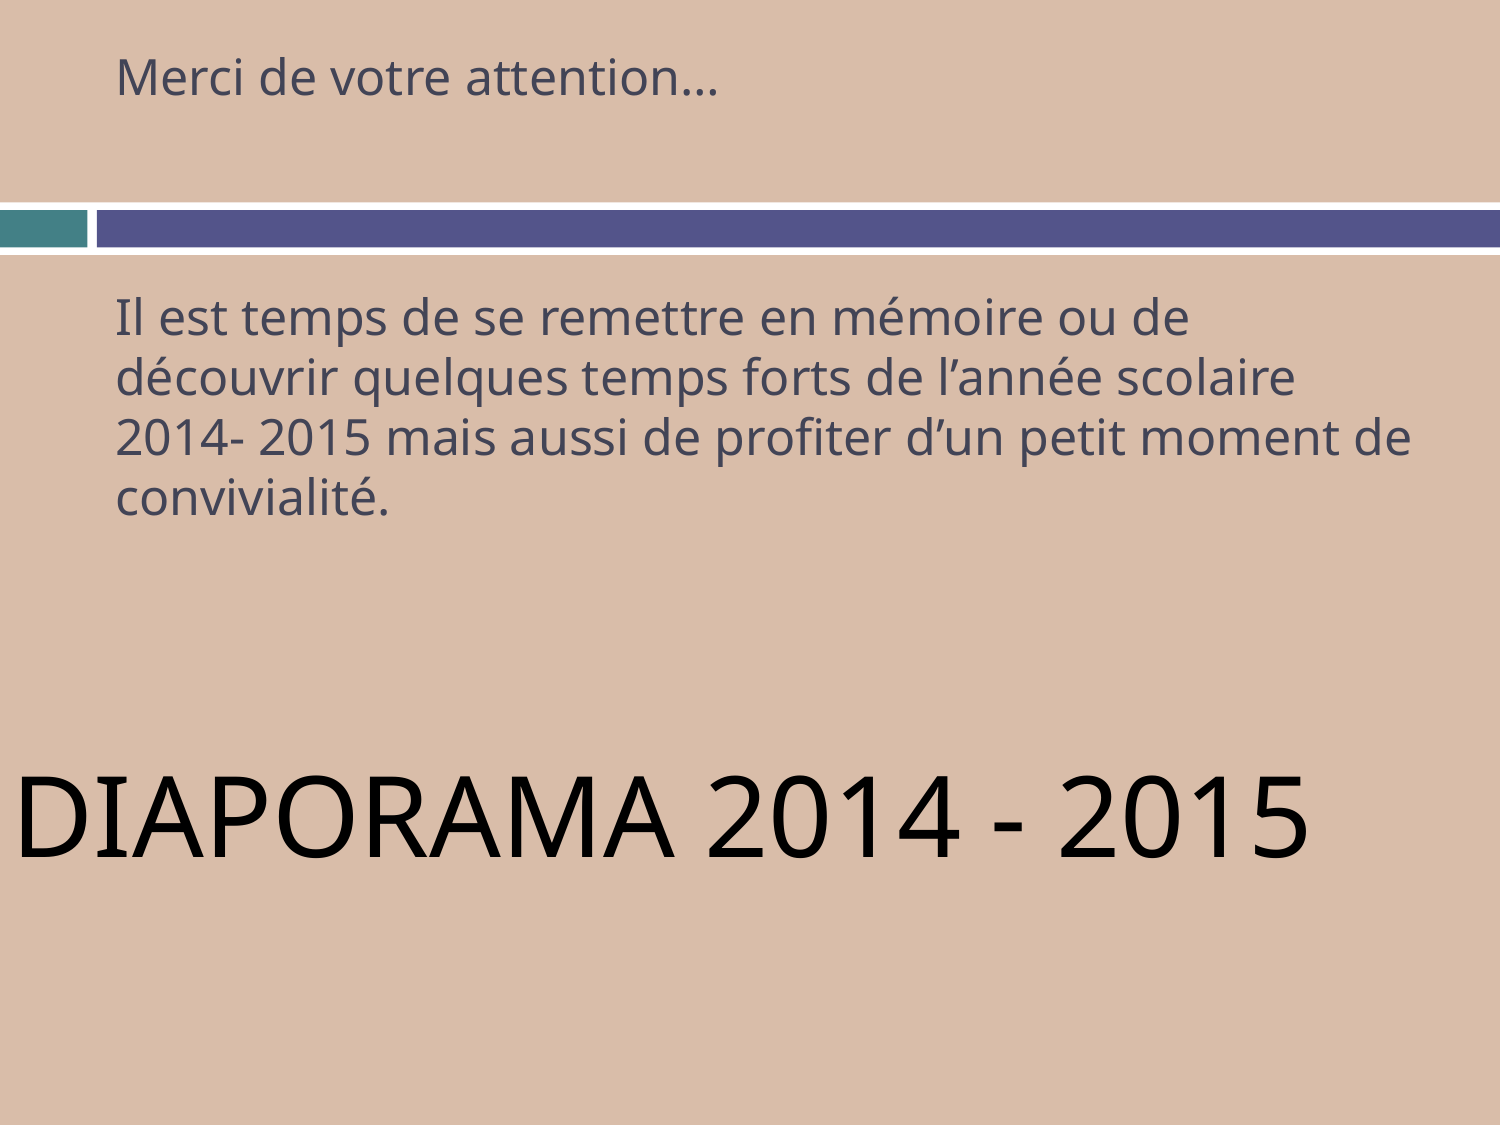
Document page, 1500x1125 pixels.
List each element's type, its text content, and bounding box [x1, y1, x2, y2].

subtitle DIAPORAMA 2014 - 2015 [11, 262, 1438, 1000]
title Merci de votre attention… Il est temps de se remettre en mémoire ou de découvrir quelques temps forts de l’année scolaire 2014- 2015 mais aussi de profiter d’un petit moment de convivialité. [100, 37, 1438, 200]
